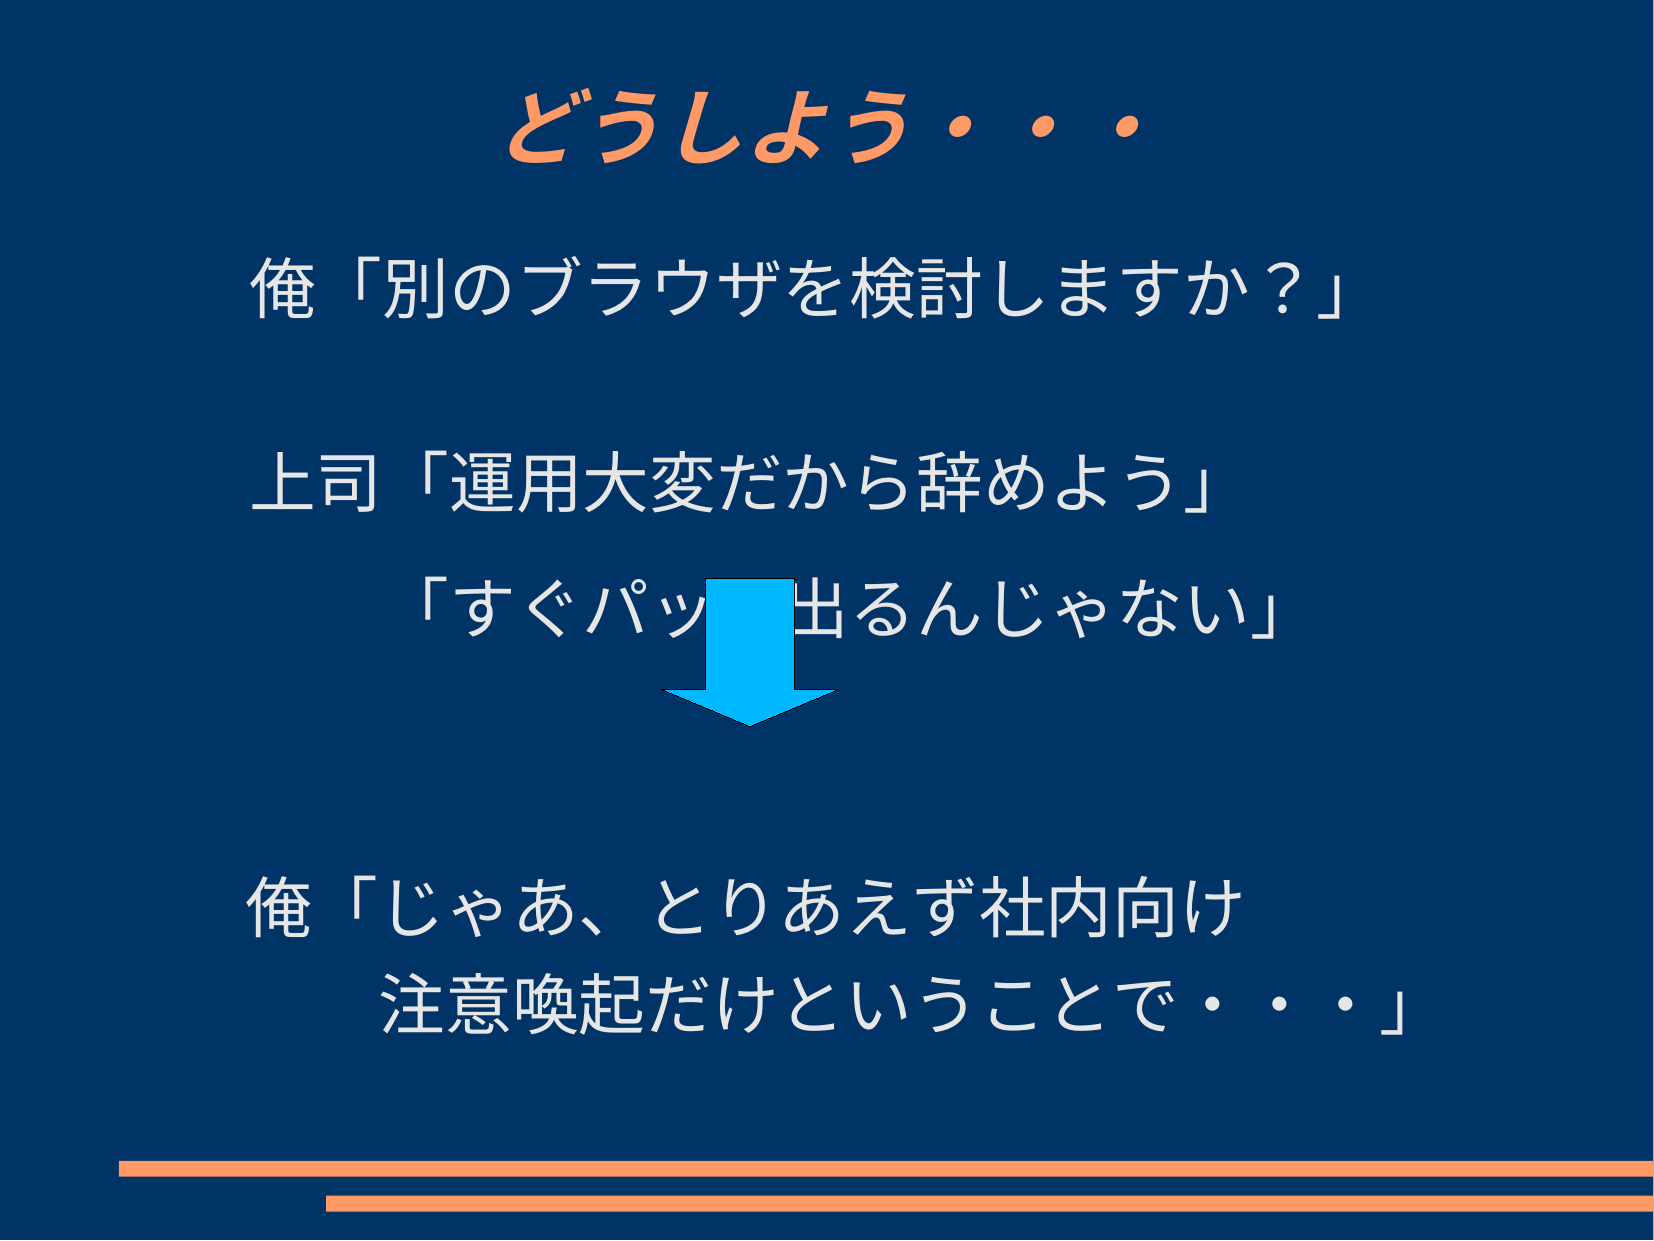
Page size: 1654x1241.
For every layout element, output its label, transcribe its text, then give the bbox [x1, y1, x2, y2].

text_box [661, 578, 839, 727]
title どうしよう・・・ [121, 19, 1534, 227]
list 俺「別のブラウザを検討しますか？」 上司「運用大変だから辞めよう」 「すぐパッチ出るんじゃない」 [178, 236, 1569, 600]
list 俺「じゃあ、とりあえず社内向け 注意喚起だけということで・・・」 [174, 729, 1565, 1055]
